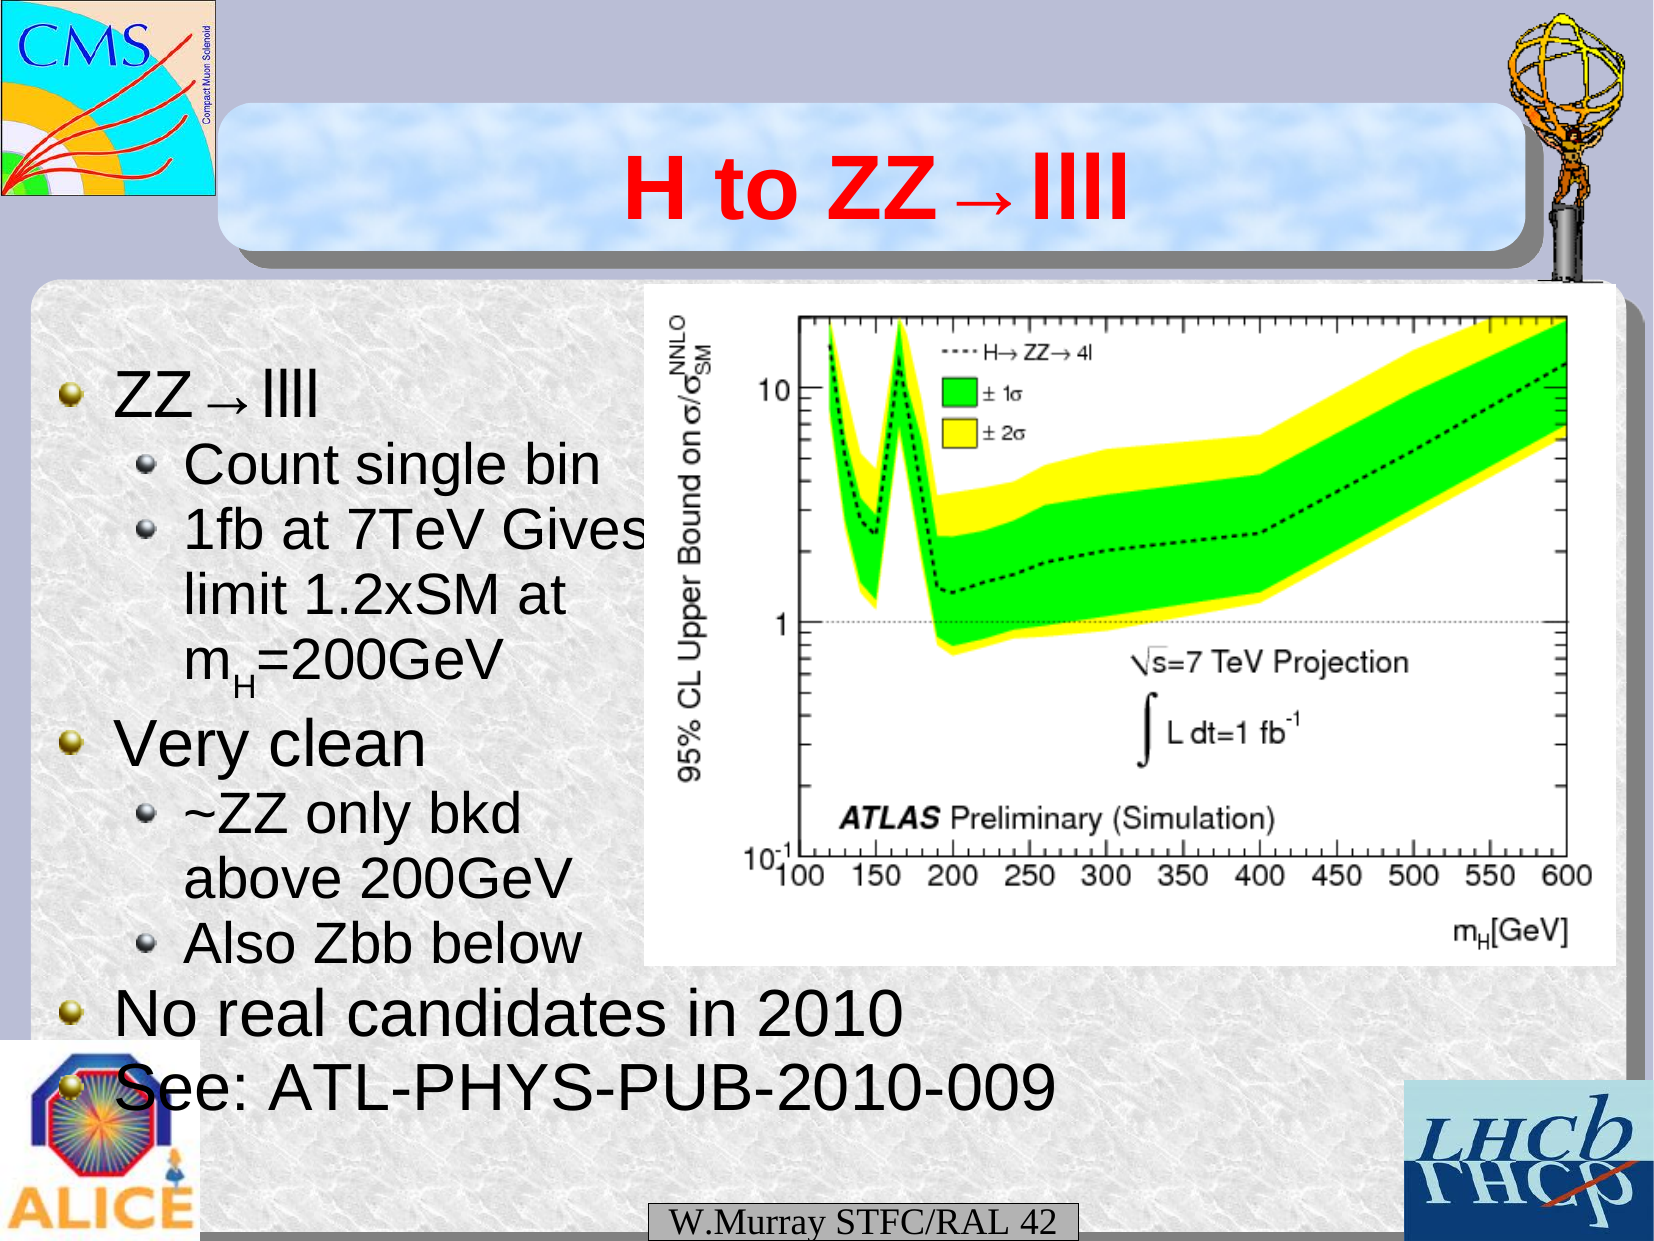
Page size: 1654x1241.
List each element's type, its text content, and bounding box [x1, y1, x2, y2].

list ZZ→llll Count single bin 1fb at 7TeV Gives limit 1.2xSM at mH=200GeV Very clean ~ZZ only bkd above 200GeV Also Zbb below No real candidates in 2010 See: ATL-PHYS-PUB-2010-009 [42, 356, 1531, 1161]
picture [0, 0, 1654, 1241]
title H to ZZ→llll [244, 112, 1512, 263]
picture [0, 0, 216, 196]
